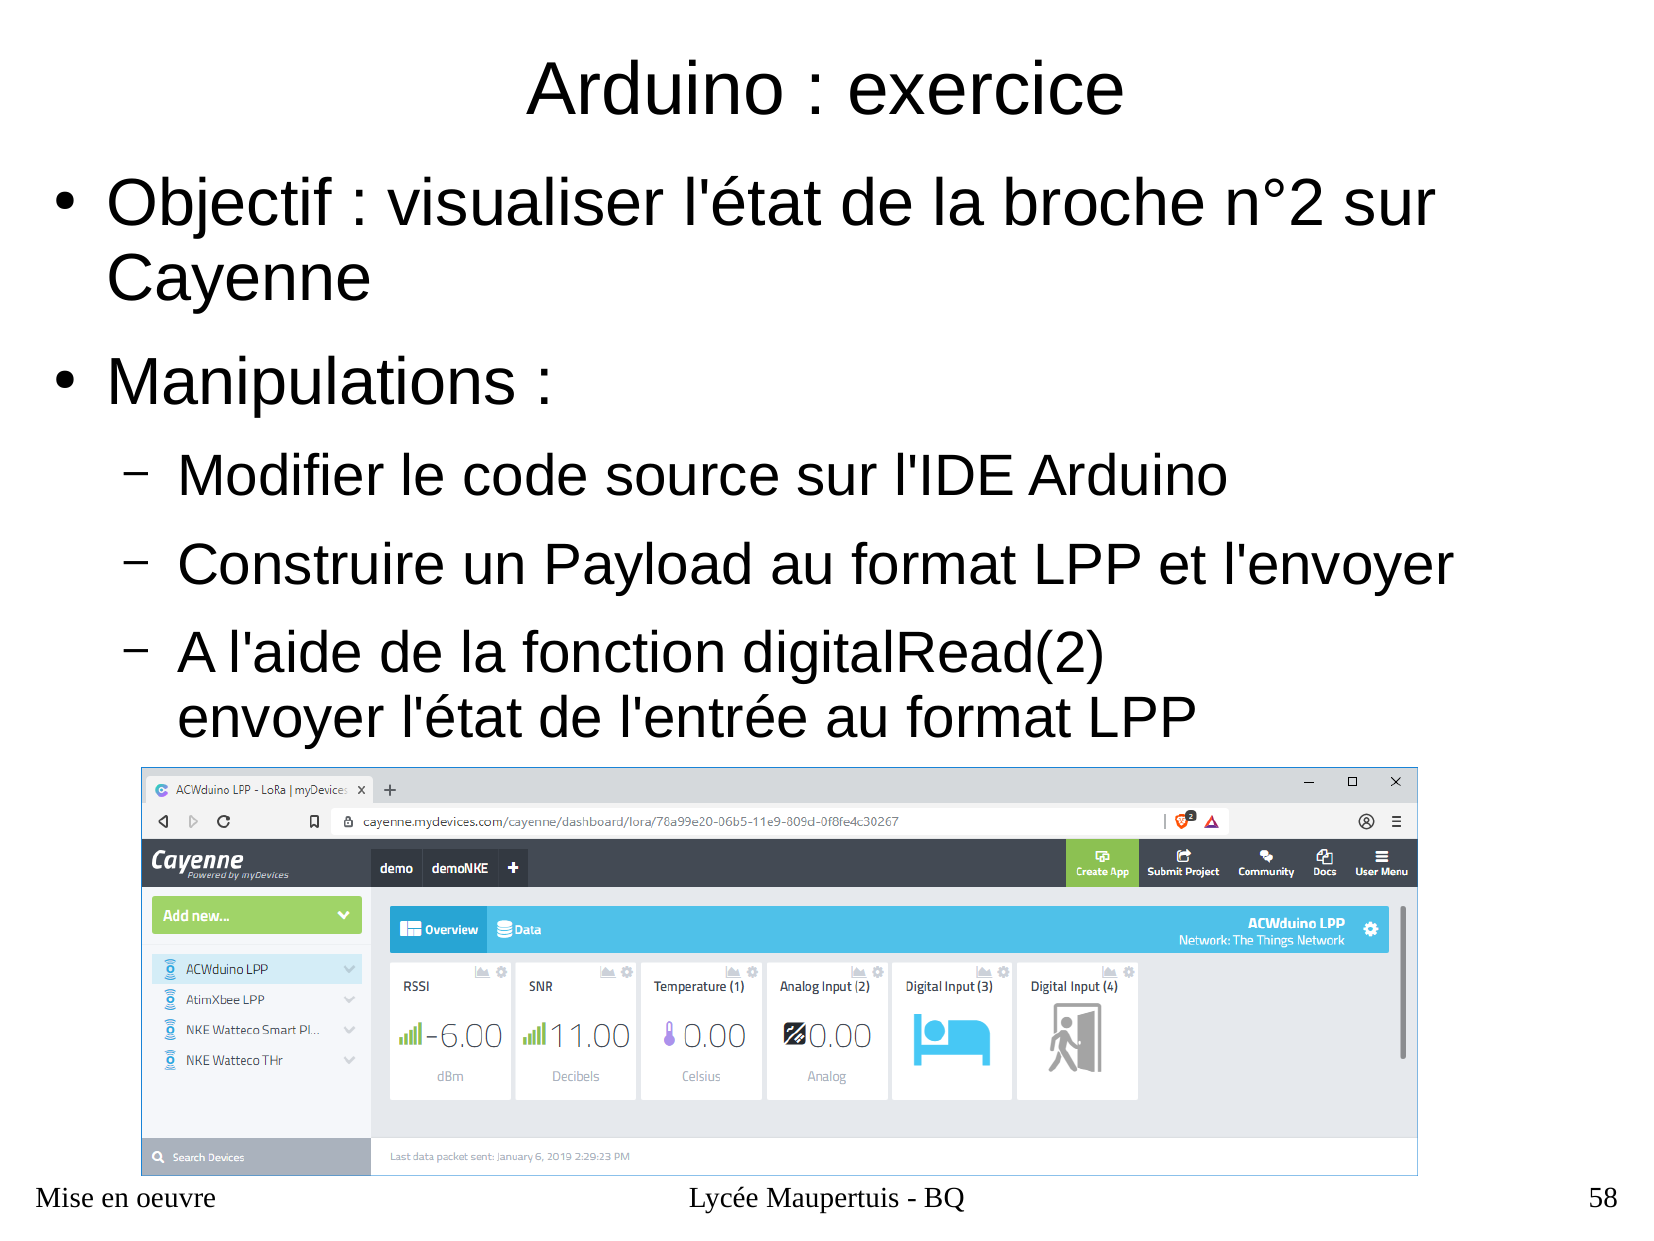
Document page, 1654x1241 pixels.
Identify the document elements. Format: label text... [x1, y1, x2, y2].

list Objectif : visualiser l'état de la broche n°2 sur Cayenne Manipulations : Modifier le code source sur l'IDE Arduino Construire un Payload au format LPP et l'envoyer A l'aide de la fonction digitalRead(2) envoyer l'état de l'entrée au format LPP [35, 165, 1619, 1170]
title Arduino : exercice [35, 35, 1619, 142]
picture [141, 767, 1418, 1176]
